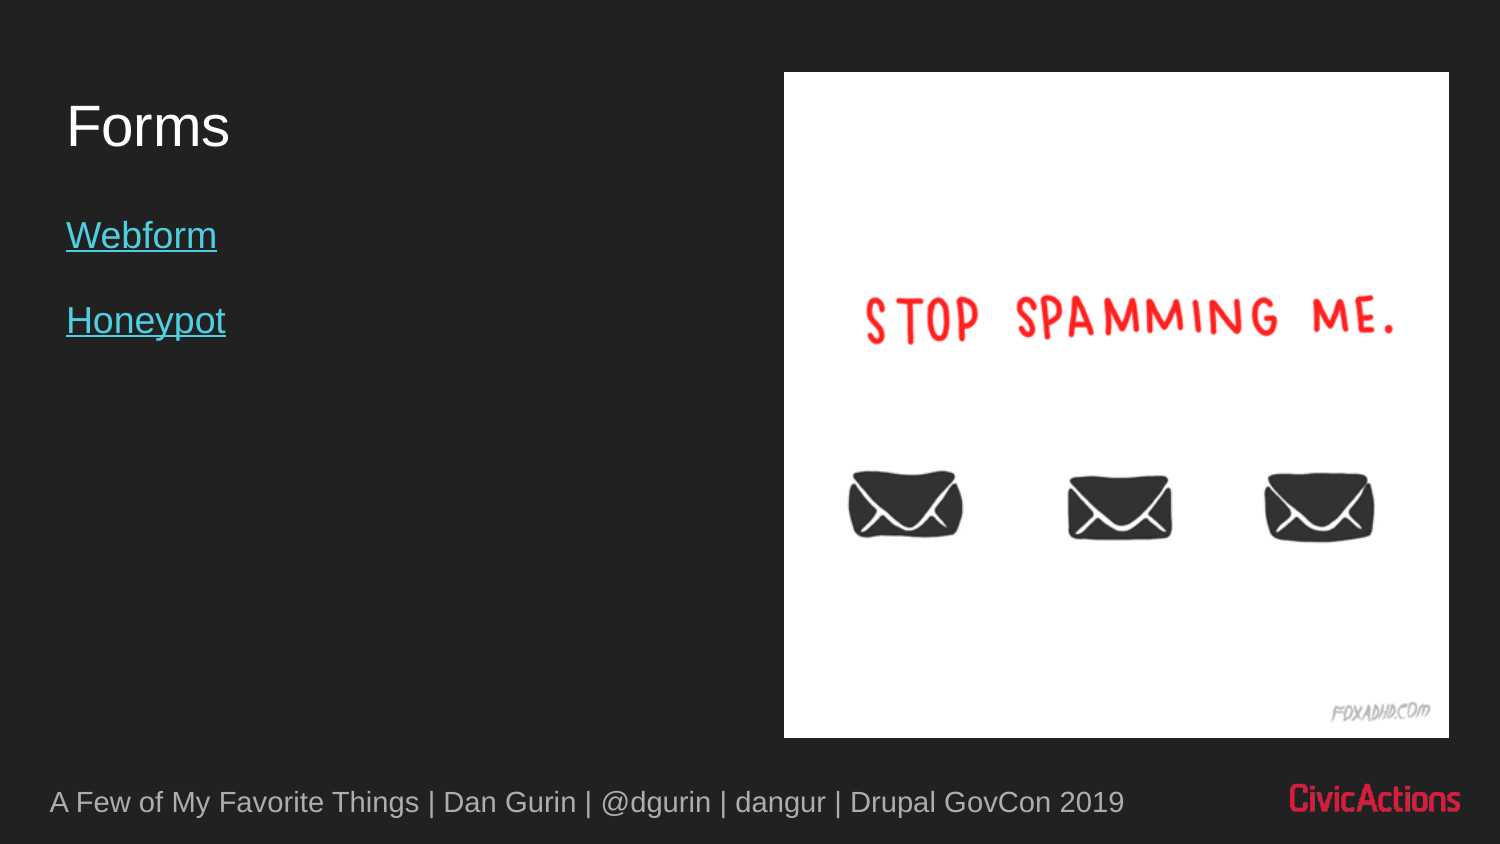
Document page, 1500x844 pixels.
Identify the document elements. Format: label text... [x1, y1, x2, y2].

picture [1290, 783, 1460, 812]
list Webform Honeypot [51, 189, 1449, 750]
picture [784, 72, 1449, 738]
title Forms [51, 72, 784, 167]
